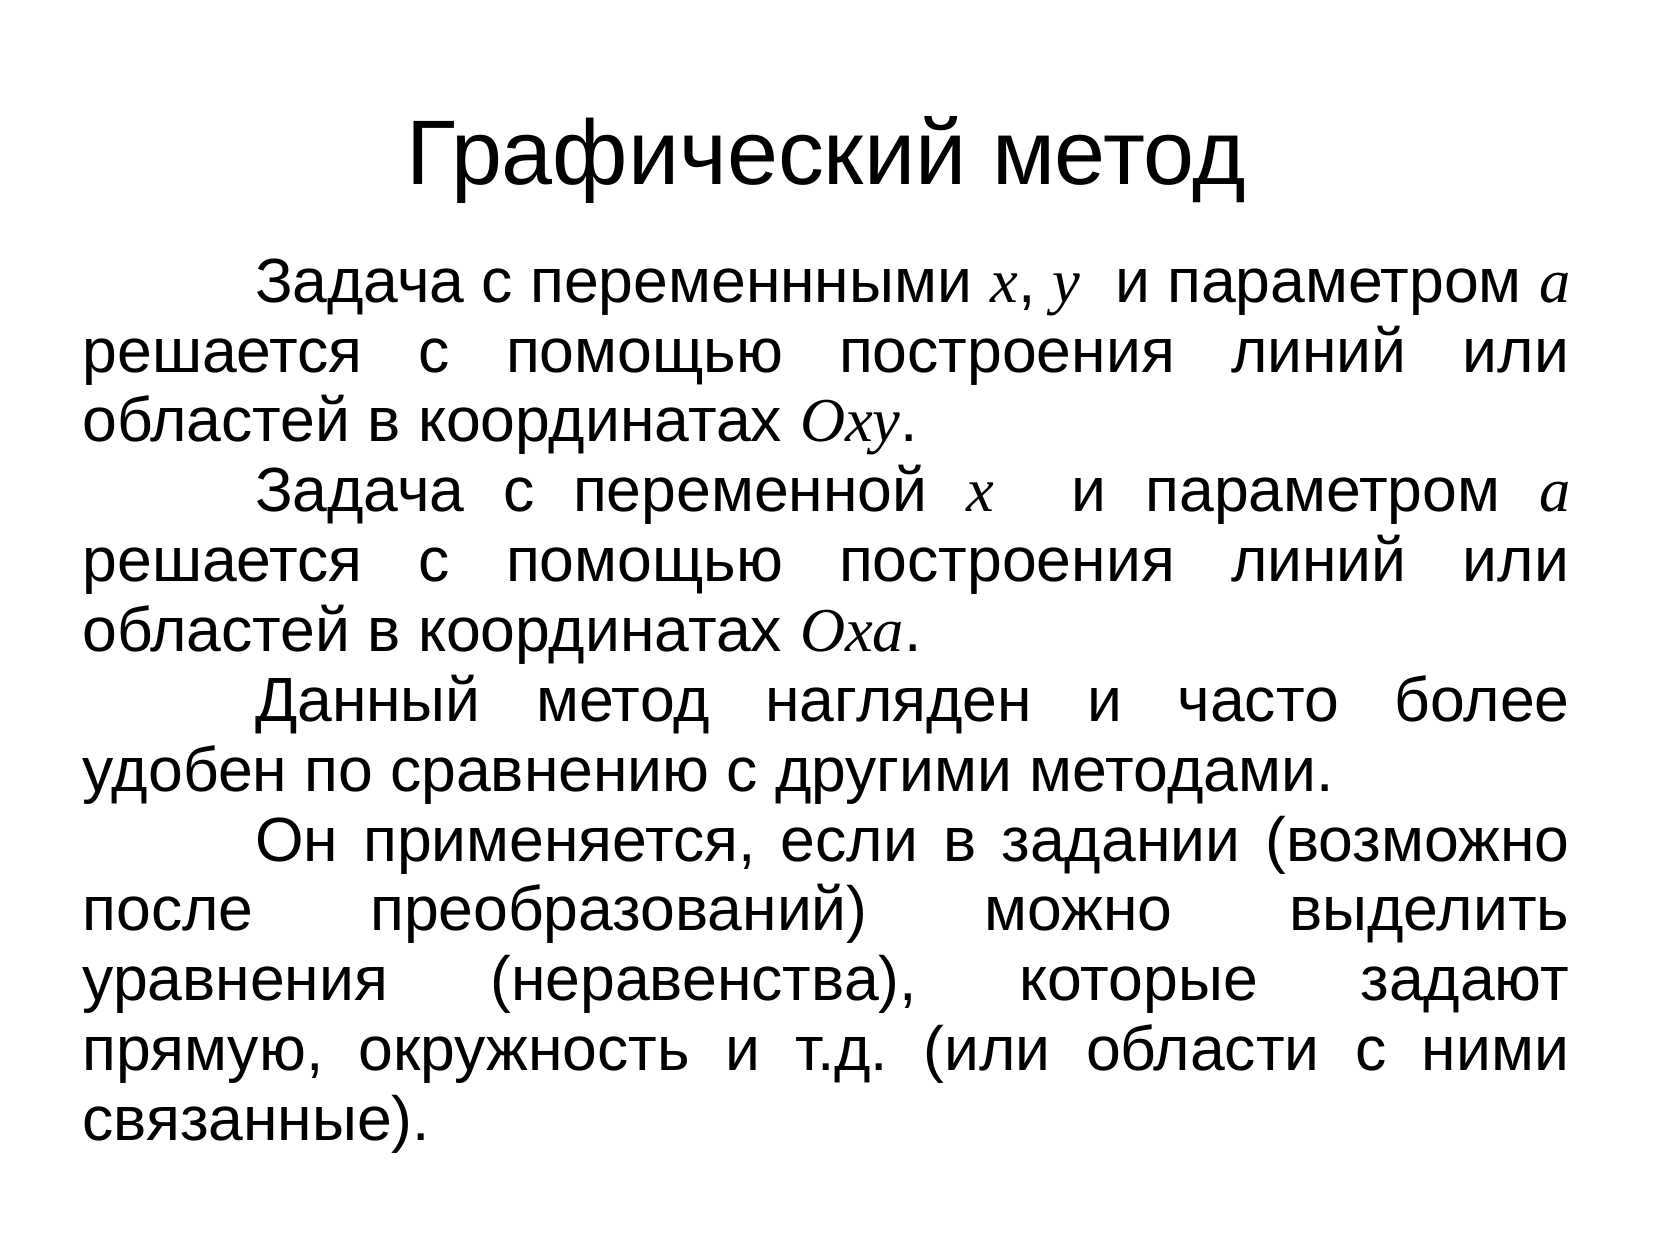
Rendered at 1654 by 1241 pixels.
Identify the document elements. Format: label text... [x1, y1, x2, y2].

title Графический метод [82, 49, 1571, 257]
subtitle Задача с переменнными x, y и параметром а решается с помощью построения линий или областей в координатах Oxy. Задача с переменной x и параметром а решается с помощью построения линий или областей в координатах Oxa. Данный метод нагляден и часто более удобен по сравнению с другими методами. Он применяется, если в задании (возможно после преобразований) можно выделить уравнения (неравенства), которые задают прямую, окружность и т.д. (или области с ними связанные). [82, 257, 1571, 1152]
